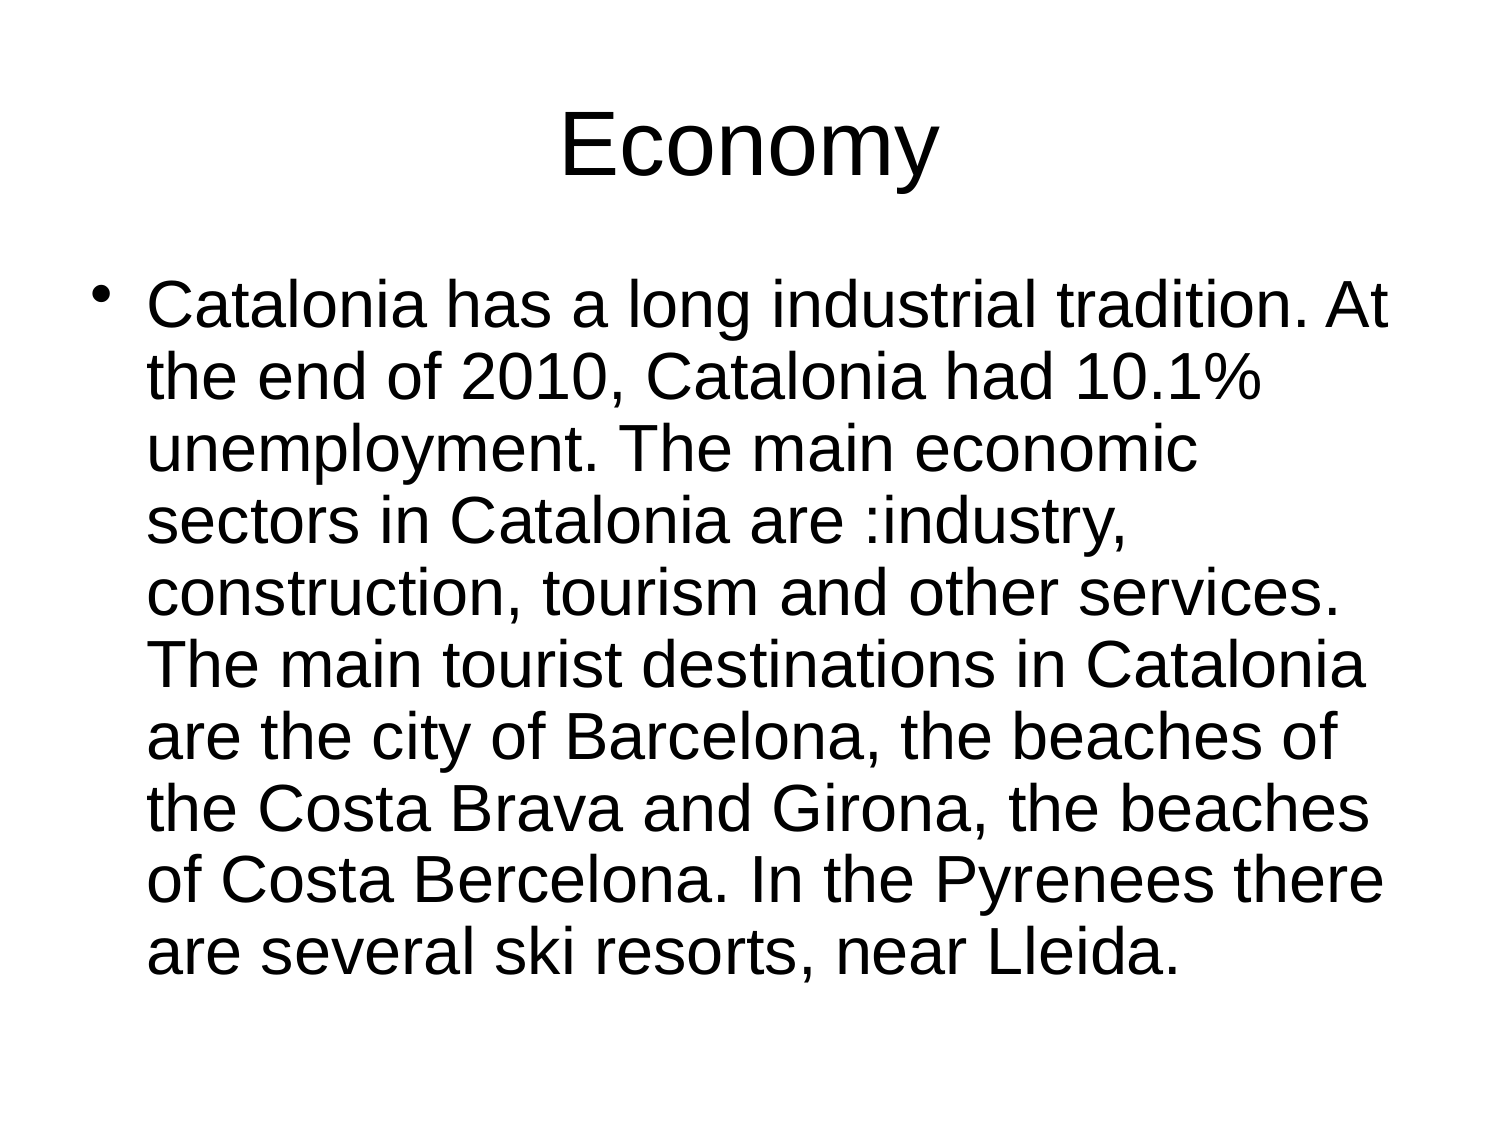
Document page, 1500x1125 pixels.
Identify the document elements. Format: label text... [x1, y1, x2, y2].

list Catalonia has a long industrial tradition. At the end of 2010, Catalonia had 10.1% unemployment. The main economic sectors in Catalonia are :industry, construction, tourism and other services. The main tourist destinations in Catalonia are the city of Barcelona, the beaches of the Costa Brava and Girona, the beaches of Costa Bercelona. In the Pyrenees there are several ski resorts, near Lleida. [75, 262, 1425, 1005]
title Economy [75, 45, 1425, 233]
